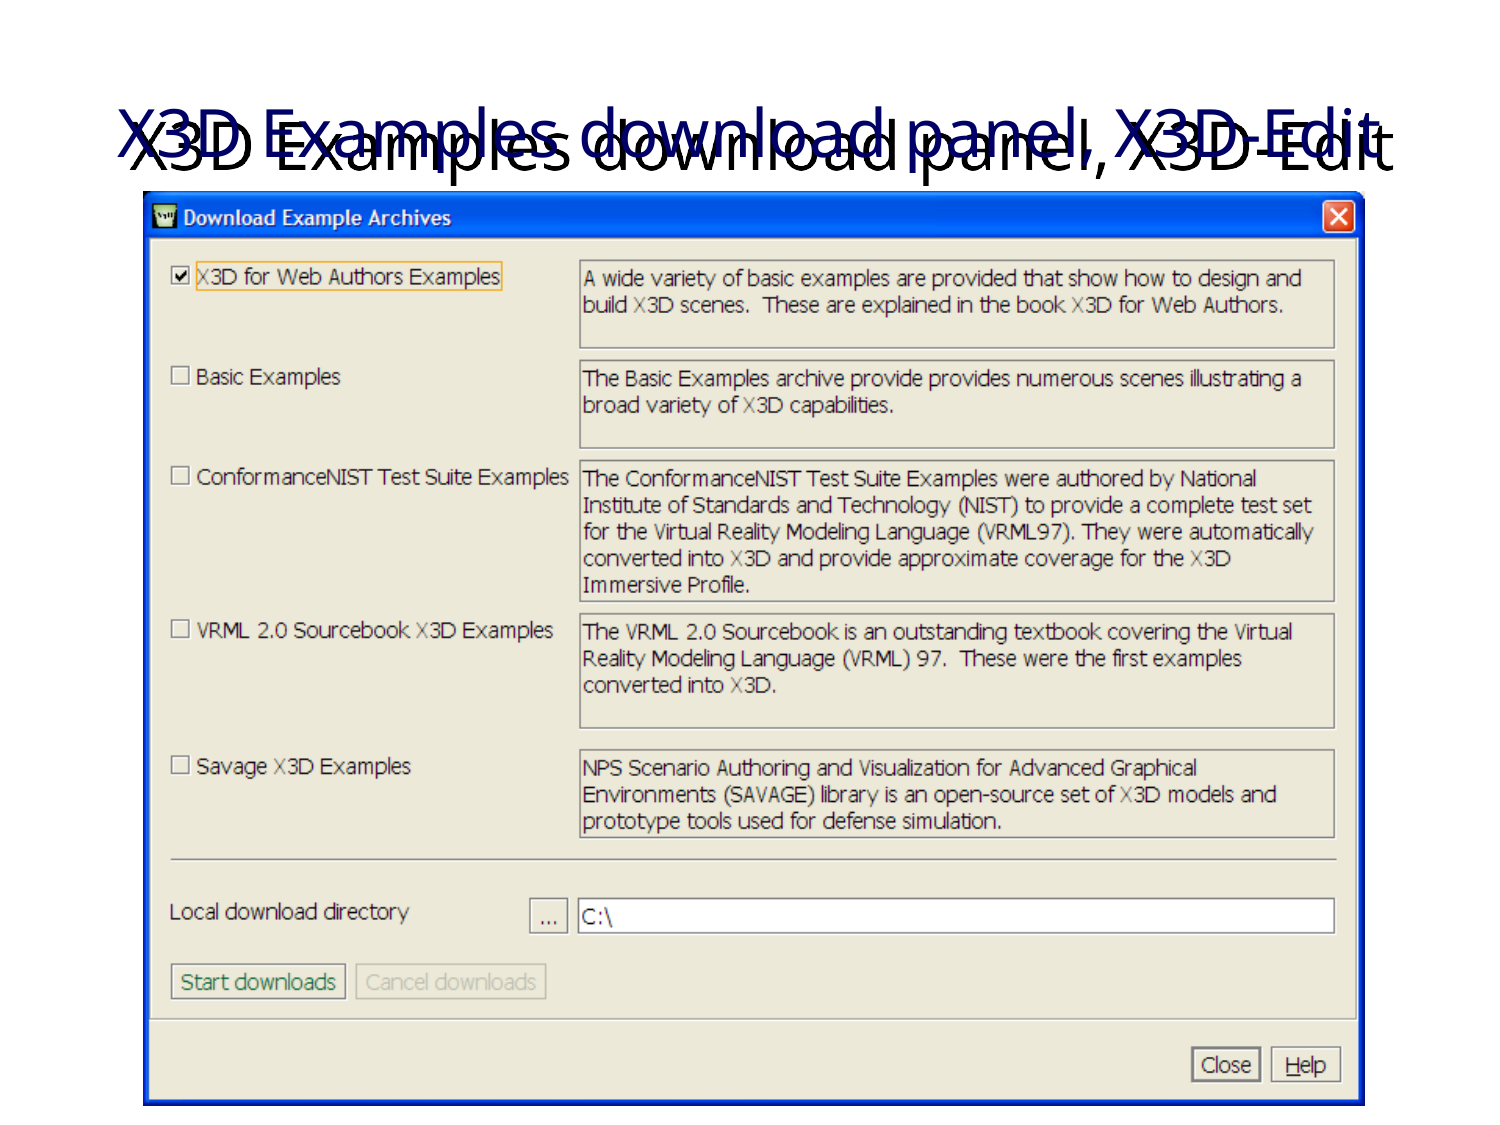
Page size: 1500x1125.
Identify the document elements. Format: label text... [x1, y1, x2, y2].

title X3D Examples download panel, X3D-Edit [112, 37, 1388, 226]
picture [143, 191, 1365, 1106]
